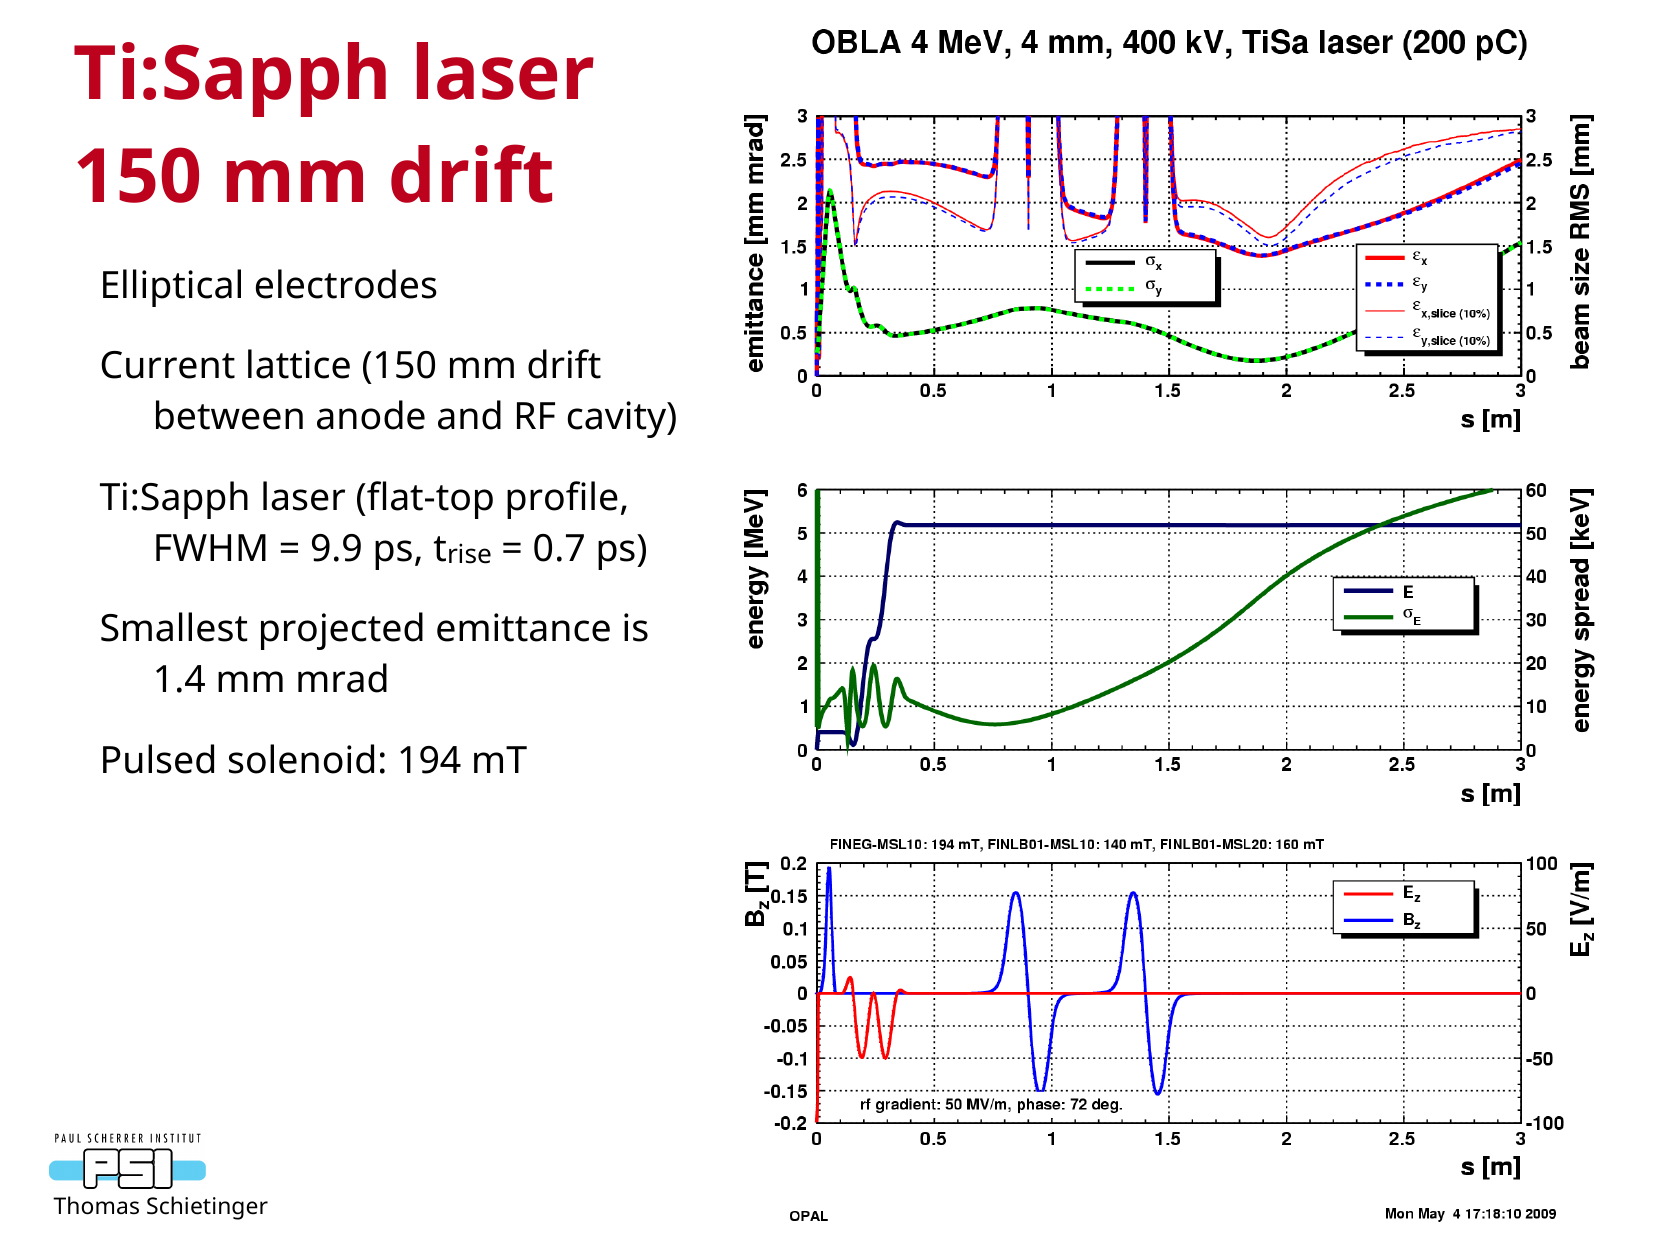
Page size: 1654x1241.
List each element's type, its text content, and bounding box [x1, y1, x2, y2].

title Ti:Sapph laser 150 mm drift [73, 34, 699, 210]
picture [49, 1133, 206, 1189]
list Elliptical electrodes Current lattice (150 mm drift between anode and RF cavity) Ti:Sapph laser (flat-top profile, FWHM = 9.9 ps, trise = 0.7 ps) Smallest projected emittance is 1.4 mm mrad Pulsed solenoid: 194 mT [81, 258, 686, 1078]
picture [673, 0, 1637, 1241]
